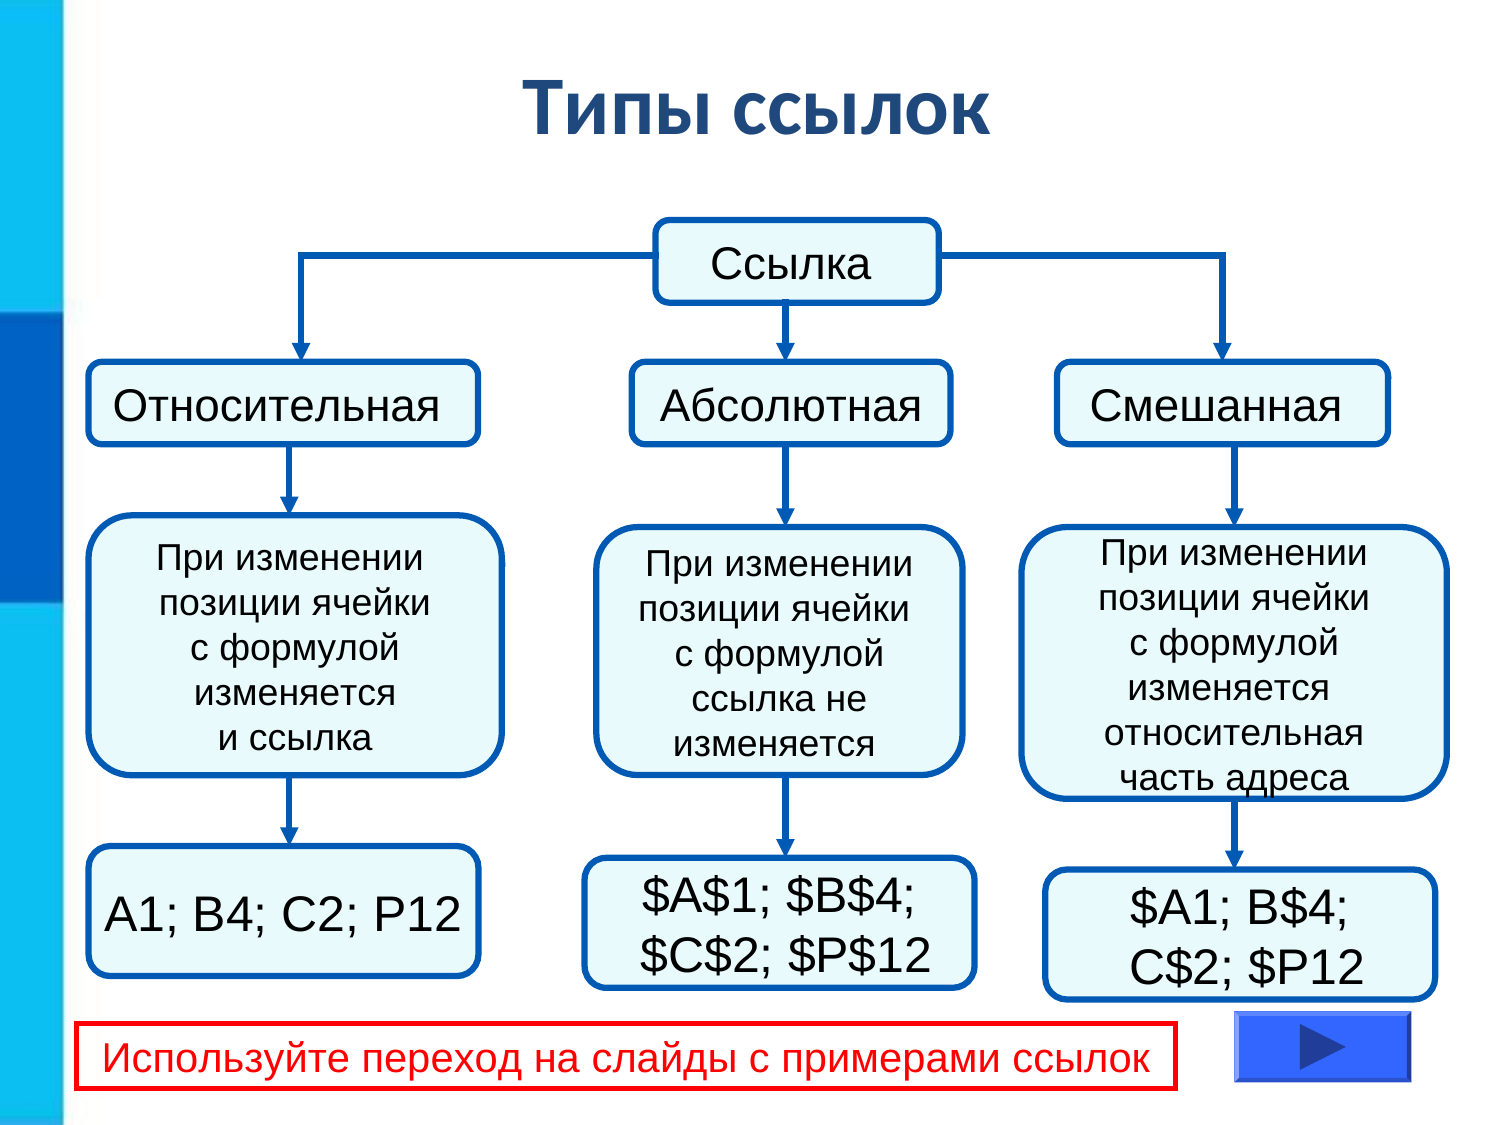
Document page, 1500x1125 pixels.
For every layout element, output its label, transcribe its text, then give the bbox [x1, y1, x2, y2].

text_box При изменении позиции ячейки с формулой изменяется и ссылка [88, 515, 502, 776]
text_box $А$1; $В$4; $С$2; $Р$12 [584, 857, 975, 988]
picture [0, 0, 1500, 1125]
text_box [1235, 1011, 1412, 1083]
text_box $А1; В$4; С$2; $Р12 [1045, 869, 1436, 1000]
text_box А1; В4; С2; Р12 [88, 846, 479, 977]
text_box Ссылка [655, 220, 939, 303]
text_box При изменении позиции ячейки с формулой изменяется относительная часть адреса [1021, 527, 1447, 799]
text_box Типы ссылок [88, 30, 1425, 185]
text_box Абсолютная [631, 361, 951, 445]
text_box Используйте переход на слайды с примерами ссылок [76, 1023, 1176, 1089]
text_box При изменении позиции ячейки с формулой ссылка не изменяется [596, 527, 963, 776]
text_box Смешанная [1056, 361, 1389, 445]
text_box Относительная [88, 361, 479, 445]
